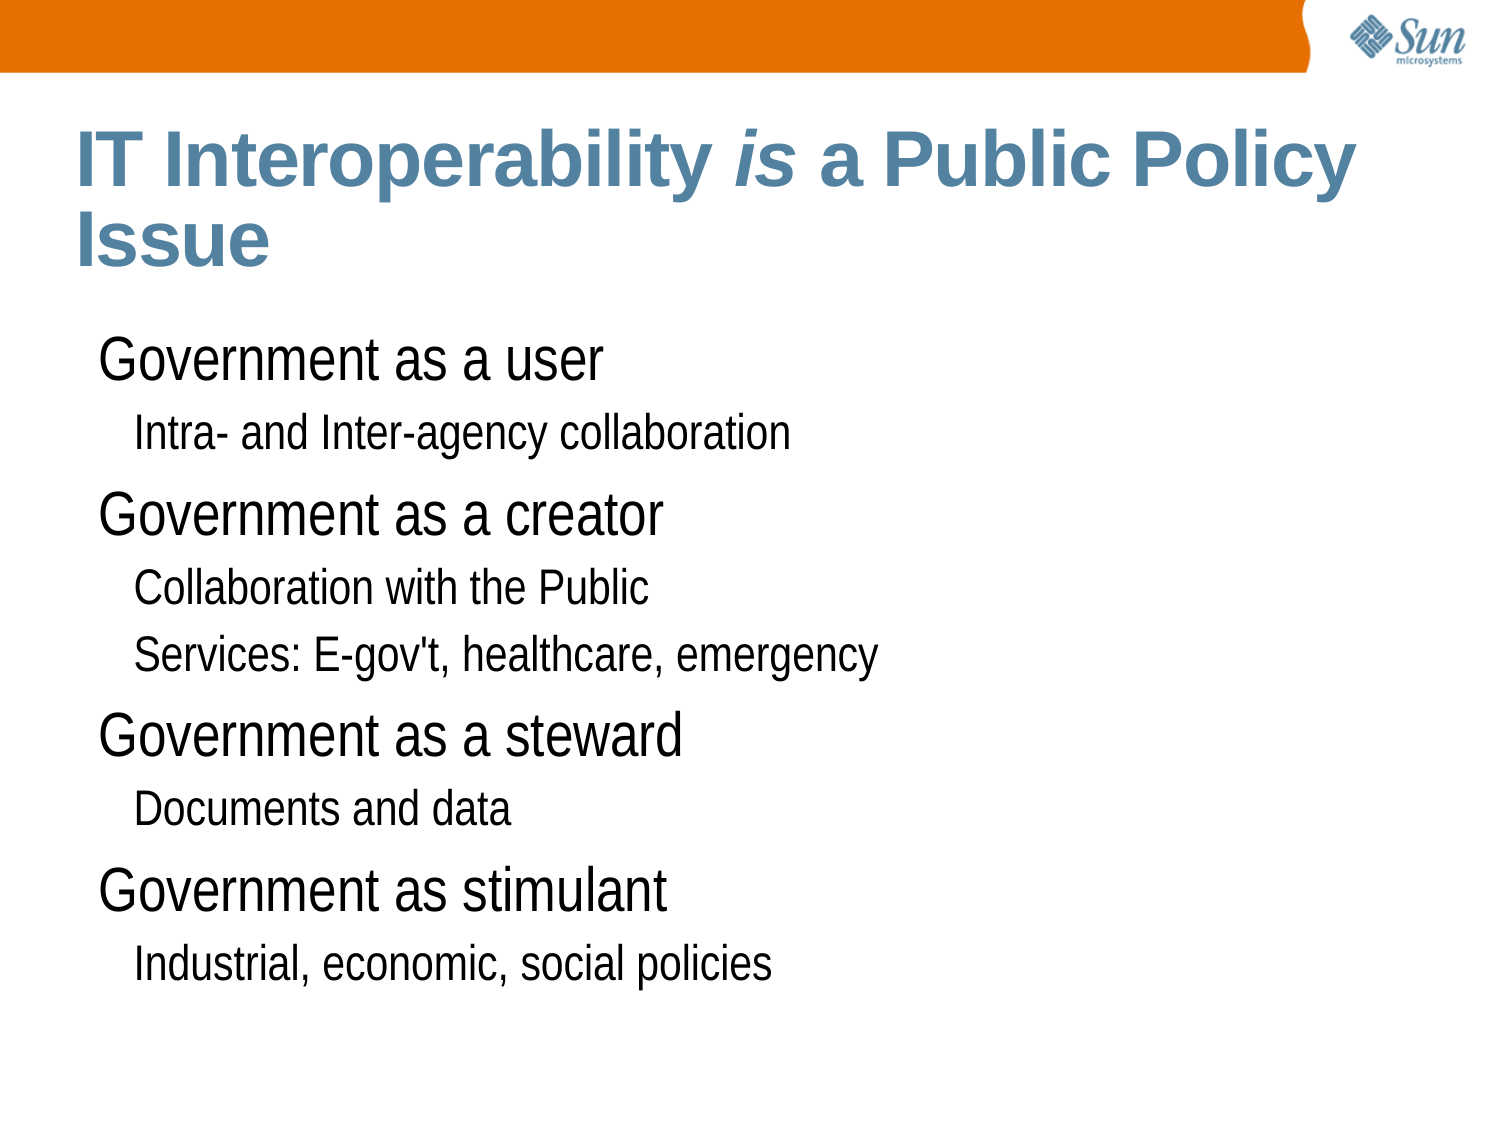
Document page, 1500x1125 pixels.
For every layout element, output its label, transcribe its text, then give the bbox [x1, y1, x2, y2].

picture [0, 0, 1500, 75]
list Government as a user Intra- and Inter-agency collaboration Government as a creator Collaboration with the Public Services: E-gov't, healthcare, emergency Government as a steward Documents and data Government as stimulant Industrial, economic, social policies [62, 332, 1400, 1125]
title IT Interoperability is a Public Policy Issue [75, 122, 1438, 292]
